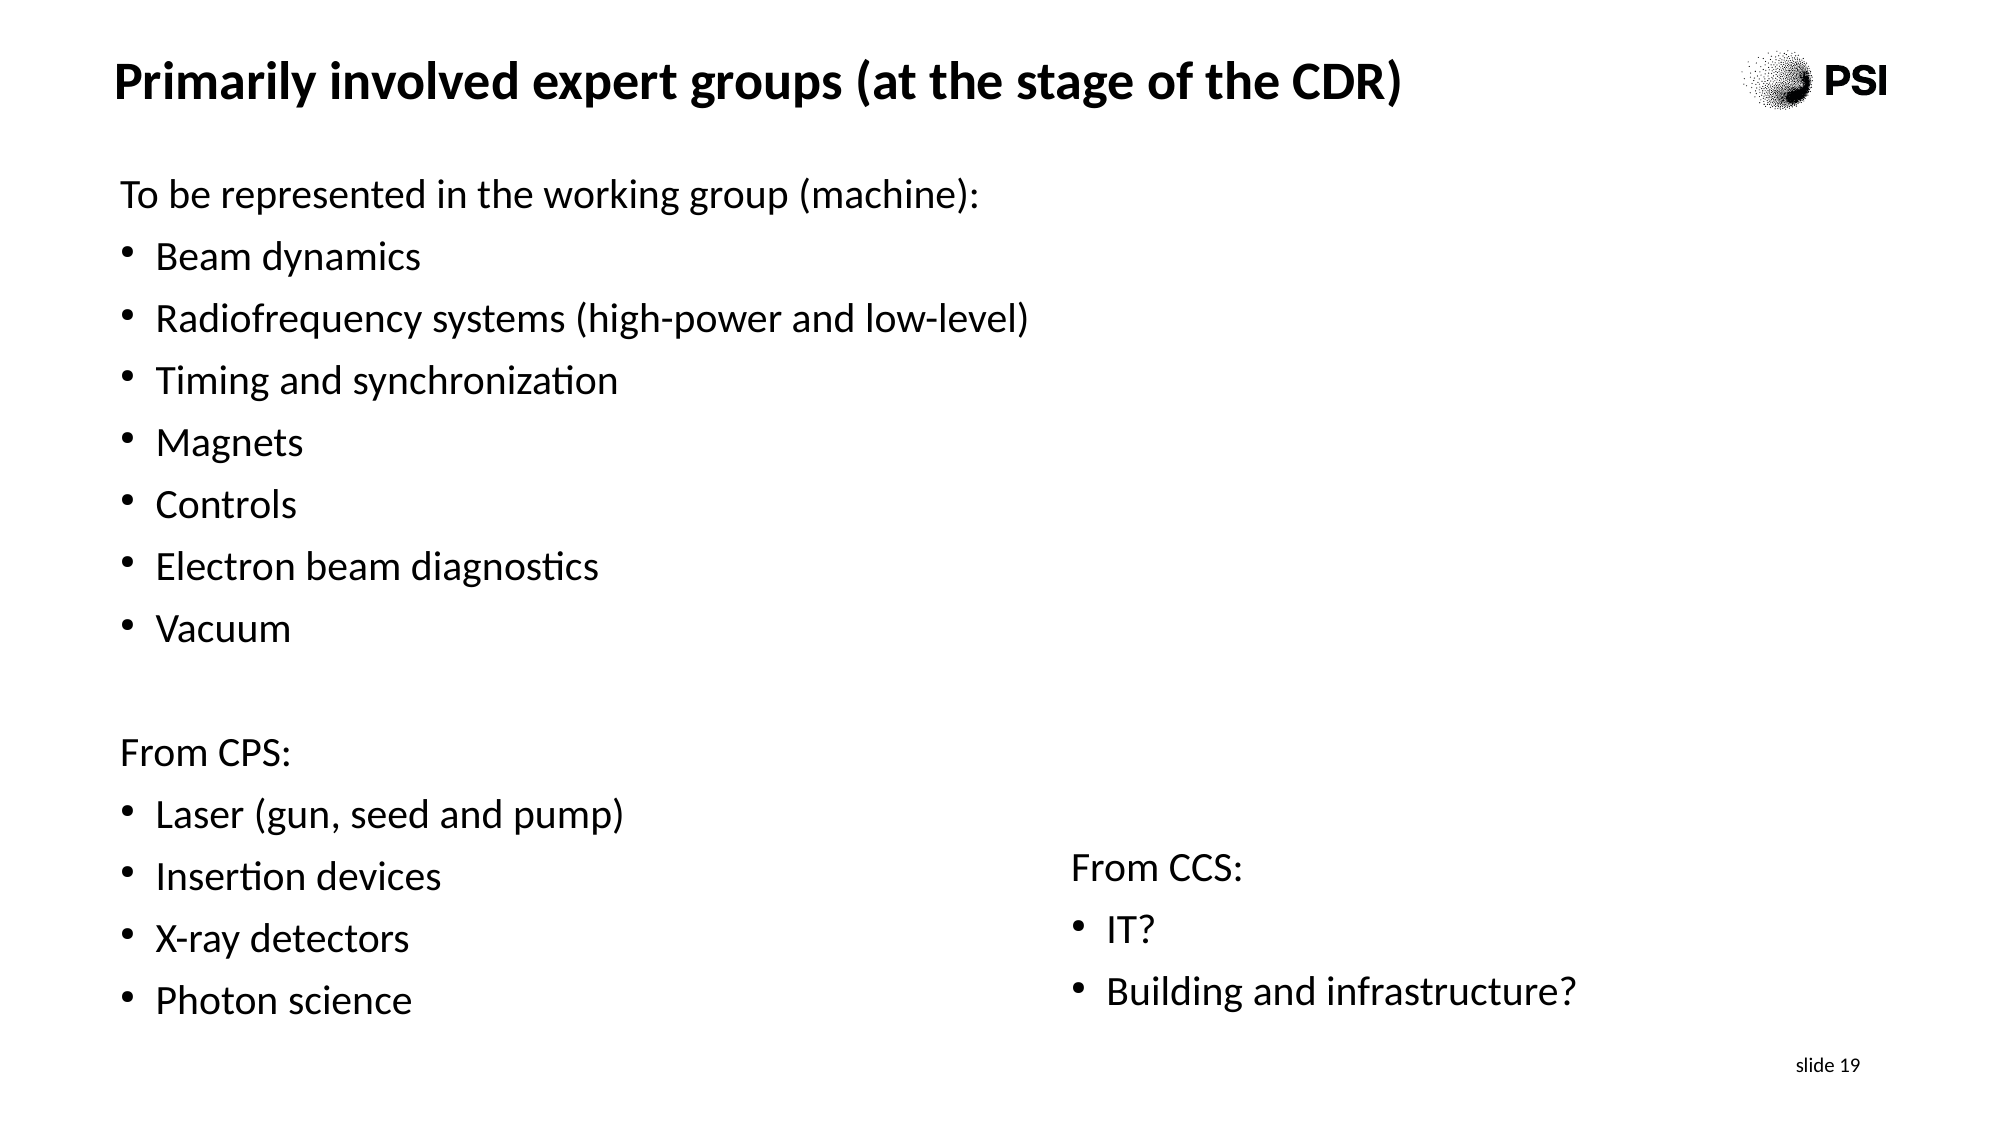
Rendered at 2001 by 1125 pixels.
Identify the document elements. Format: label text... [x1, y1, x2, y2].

title Primarily involved expert groups (at the stage of the CDR) [114, 45, 1585, 118]
text_box To be represented in the working group (machine): Beam dynamics Radiofrequency systems (high-power and low-level) Timing and synchronization Magnets Controls Electron beam diagnostics Vacuum From CPS: Laser (gun, seed and pump) Insertion devices X-ray detectors Photon science [120, 166, 1108, 1046]
text_box From CCS: IT? Building and infrastructure? [1071, 839, 1884, 1049]
